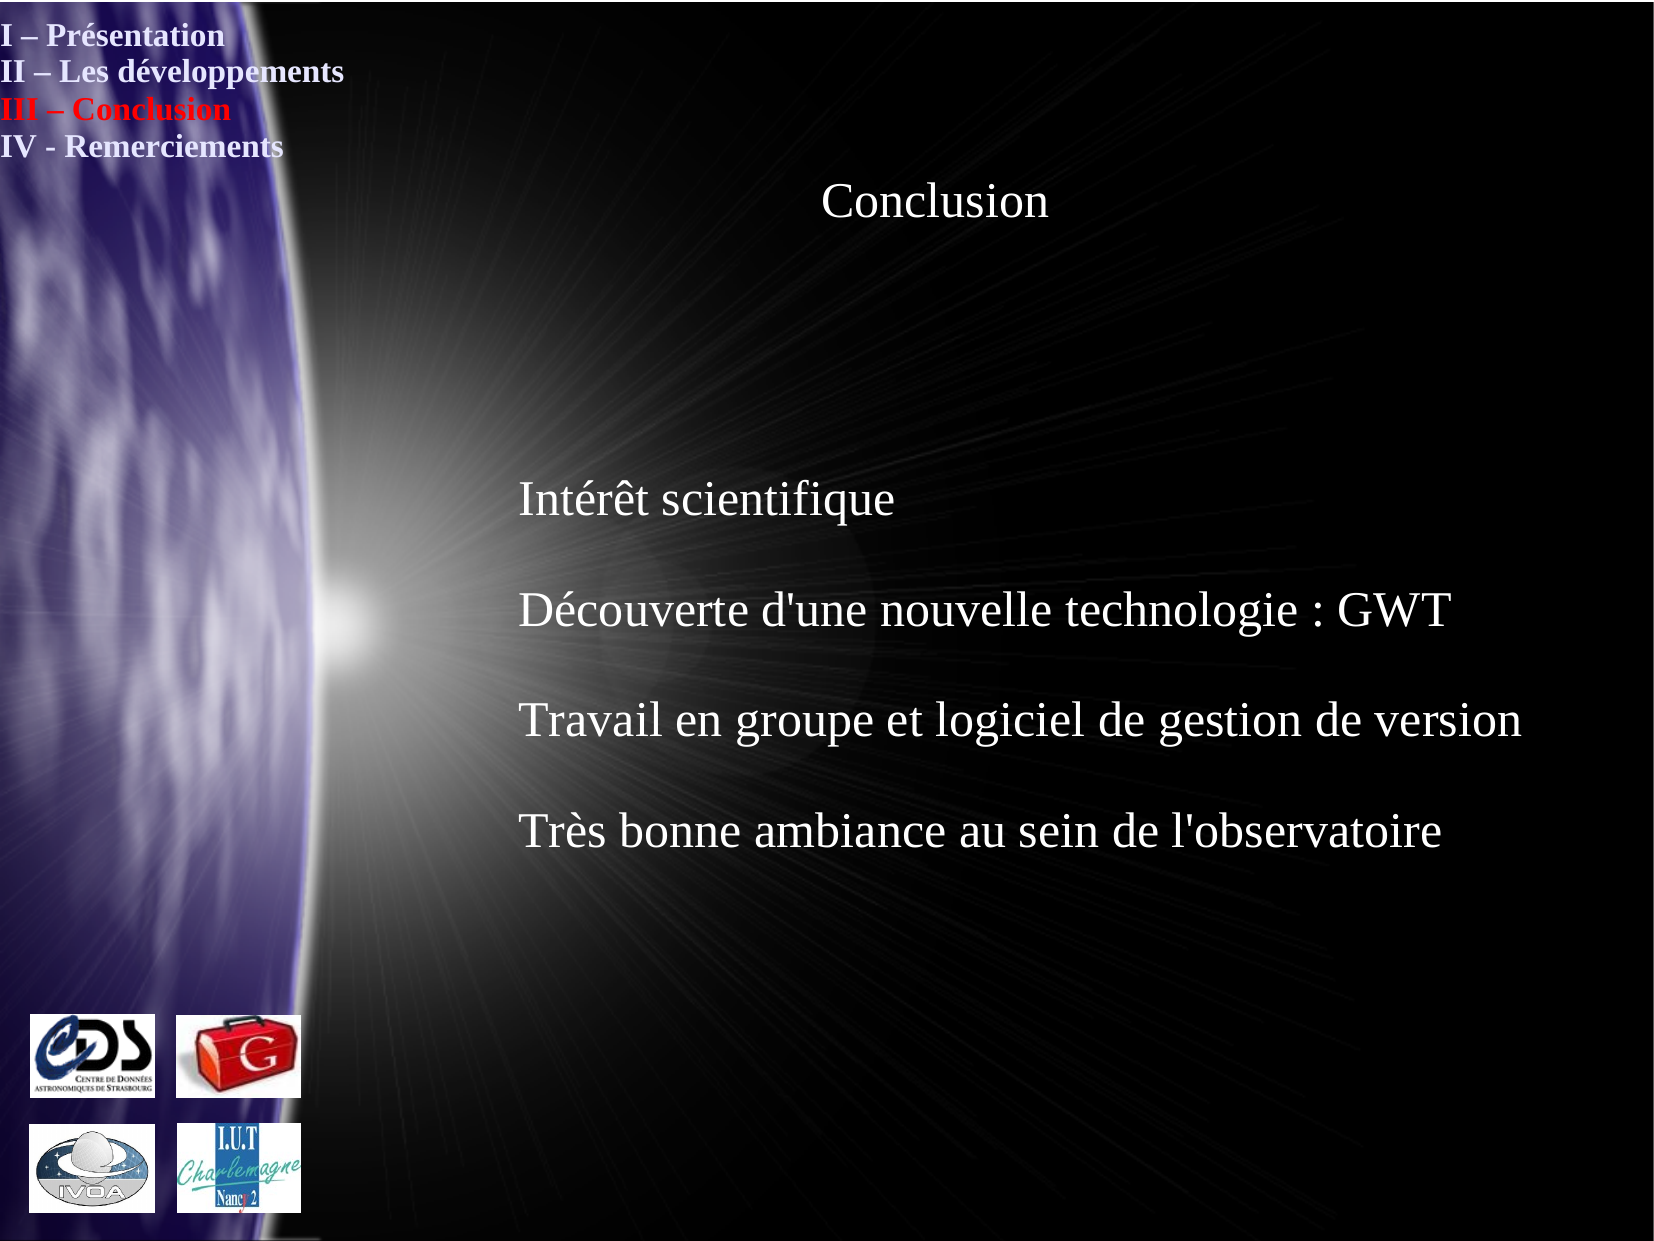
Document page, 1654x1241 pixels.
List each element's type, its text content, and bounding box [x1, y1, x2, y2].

text_box Conclusion [564, 172, 1307, 255]
title I – Présentation II – Les développements III – Conclusion IV - Remerciements [0, 0, 374, 215]
text_box Intérêt scientifique Découverte d'une nouvelle technologie : GWT Travail en groupe et logiciel de gestion de version Très bonne ambiance au sein de l'observatoire [506, 471, 1600, 895]
picture [0, 2, 1654, 1241]
